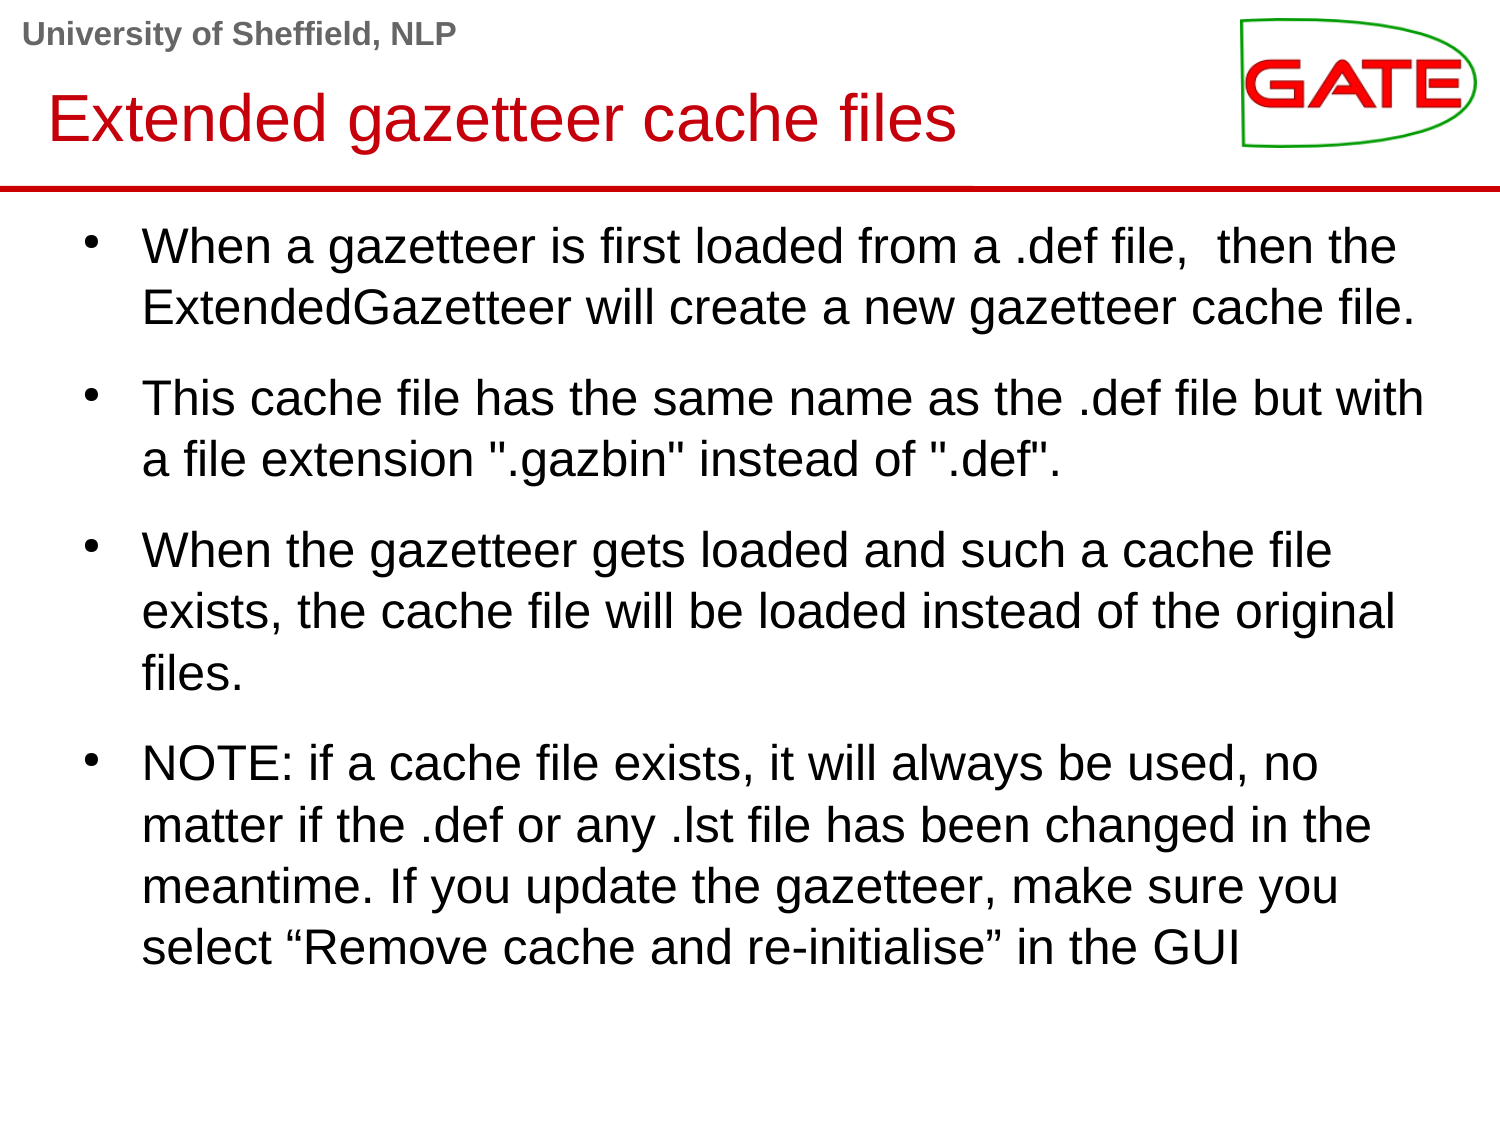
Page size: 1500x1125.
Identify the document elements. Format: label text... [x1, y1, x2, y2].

picture [1240, 18, 1477, 148]
title Extended gazetteer cache files [47, 59, 1241, 180]
list When a gazetteer is first loaded from a .def file, then the ExtendedGazetteer will create a new gazetteer cache file. This cache file has the same name as the .def file but with a file extension ".gazbin" instead of ".def". When the gazetteer gets loaded and such a cache file exists, the cache file will be loaded instead of the original files. NOTE: if a cache file exists, it will always be used, no matter if the .def or any .lst file has been changed in the meantime. If you update the gazetteer, make sure you select “Remove cache and re-initialise” in the GUI [82, 212, 1465, 1063]
